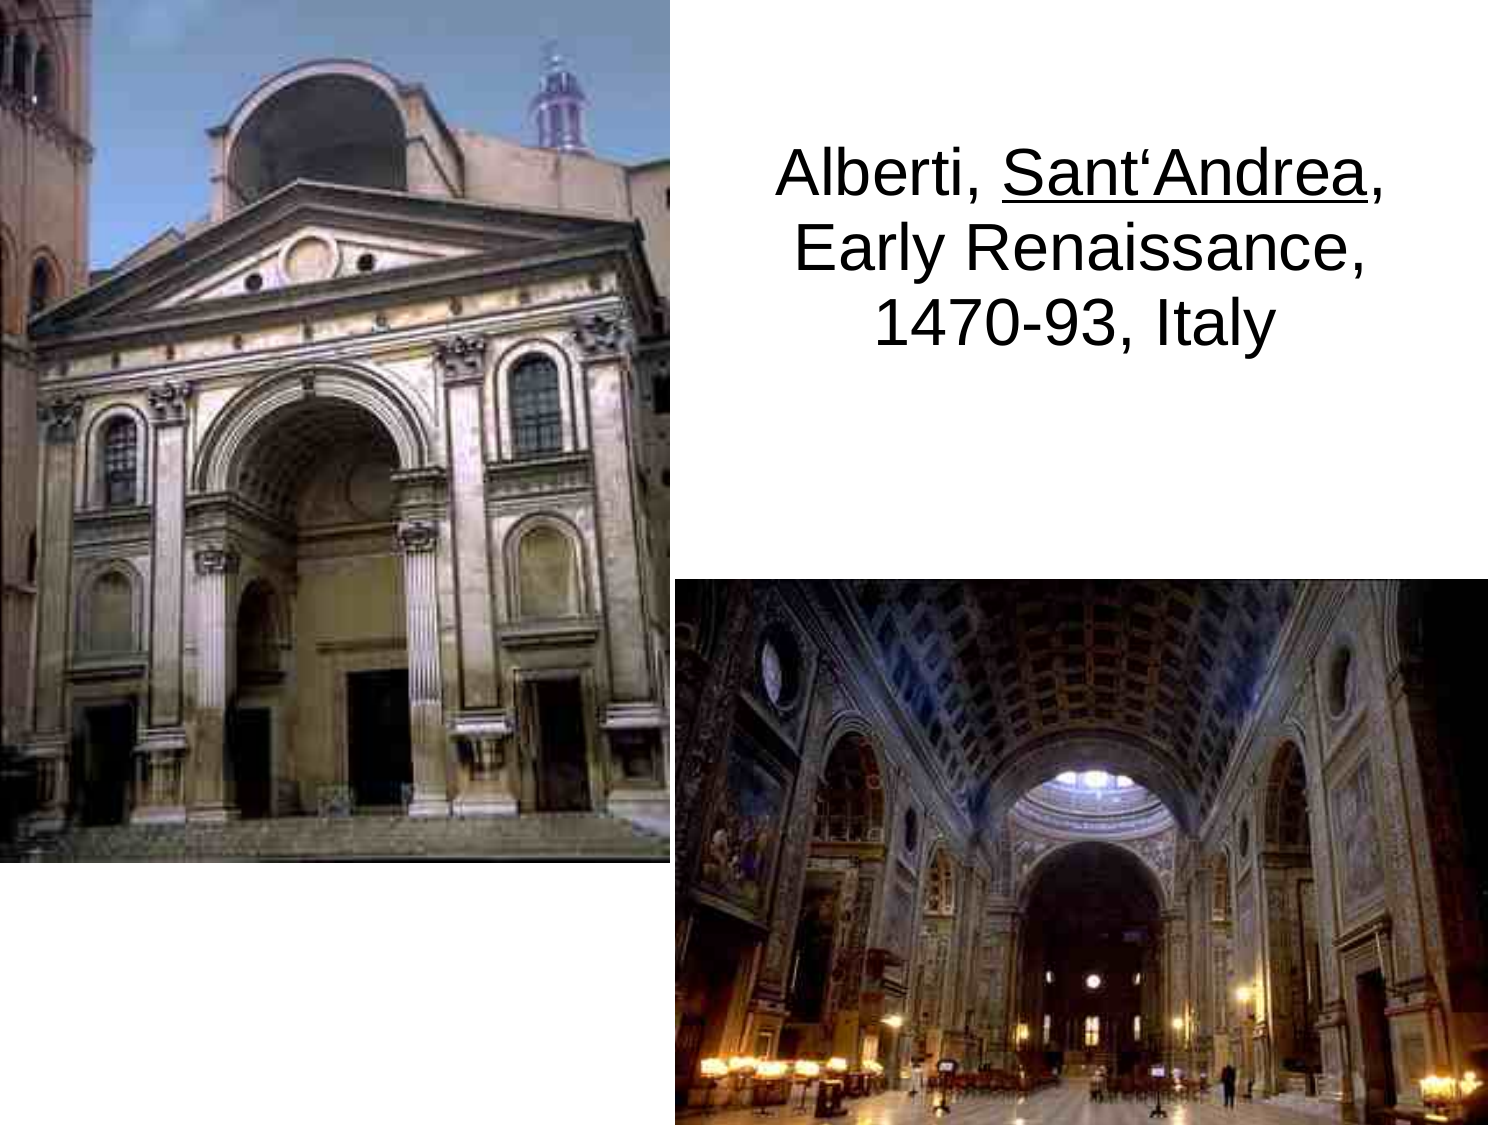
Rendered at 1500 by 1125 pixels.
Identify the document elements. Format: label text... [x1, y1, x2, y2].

title Alberti, Sant‘Andrea, Early Renaissance, 1470-93, Italy [687, 45, 1475, 451]
picture [675, 579, 1488, 1125]
picture [0, 0, 670, 863]
